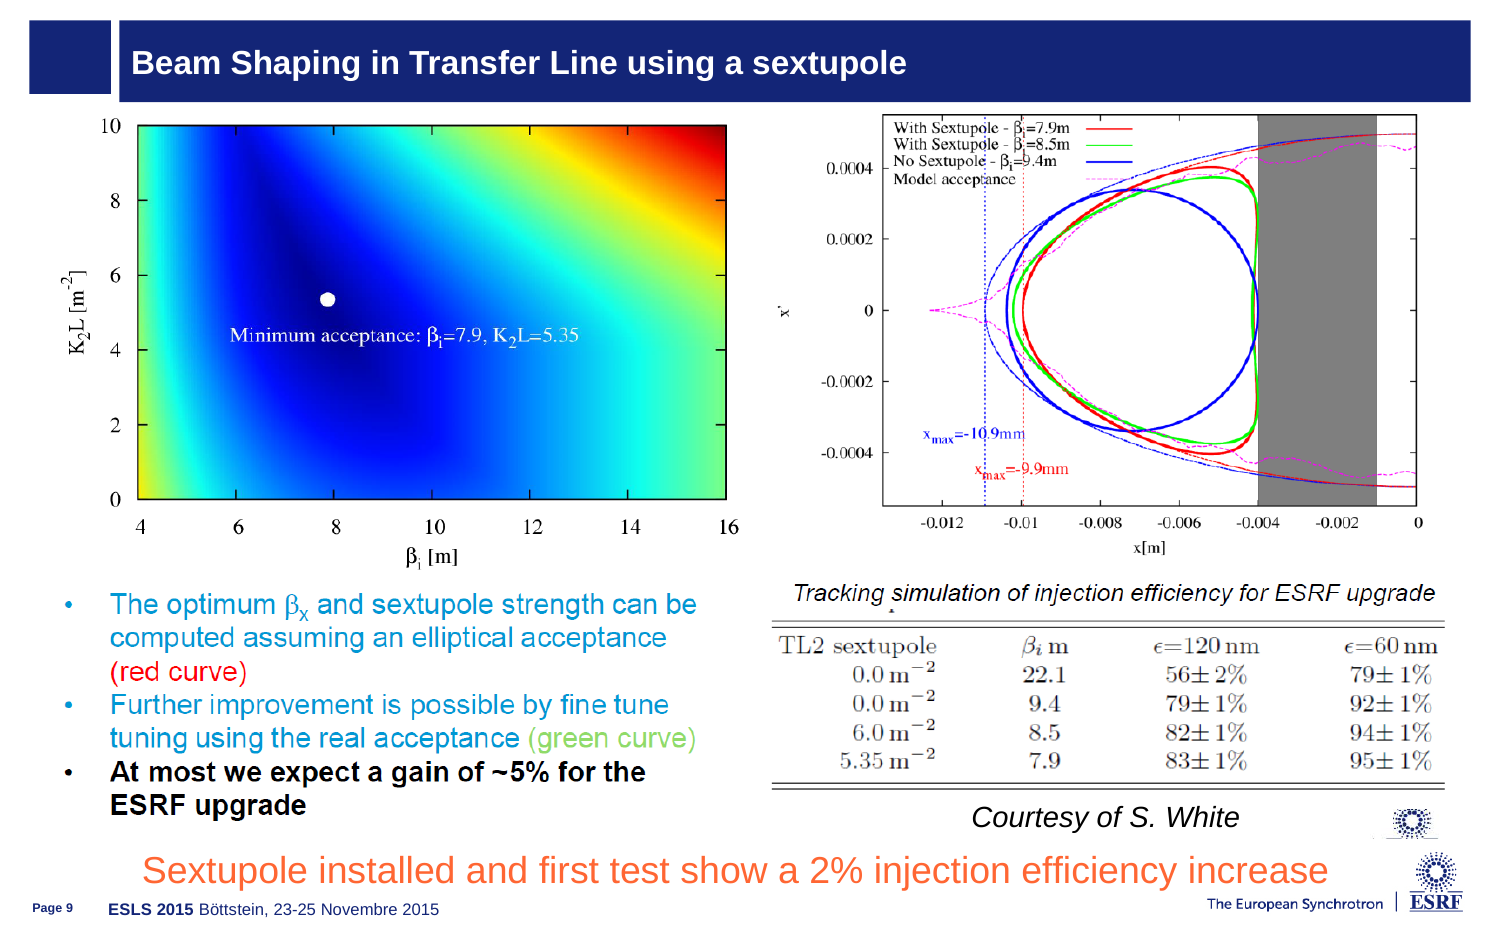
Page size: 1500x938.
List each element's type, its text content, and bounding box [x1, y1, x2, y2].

text_box Page <numéro> [32, 886, 101, 916]
text_box ESLS 2015 Böttstein, 23-25 Novembre 2015 [108, 889, 1113, 920]
text_box Courtesy of S. White [956, 791, 1323, 842]
text_box Sextupole installed and first test show a 2% injection efficiency increase [127, 838, 1343, 899]
title Beam Shaping in Transfer Line using a sextupole [119, 20, 1471, 103]
picture [17, 94, 1500, 938]
